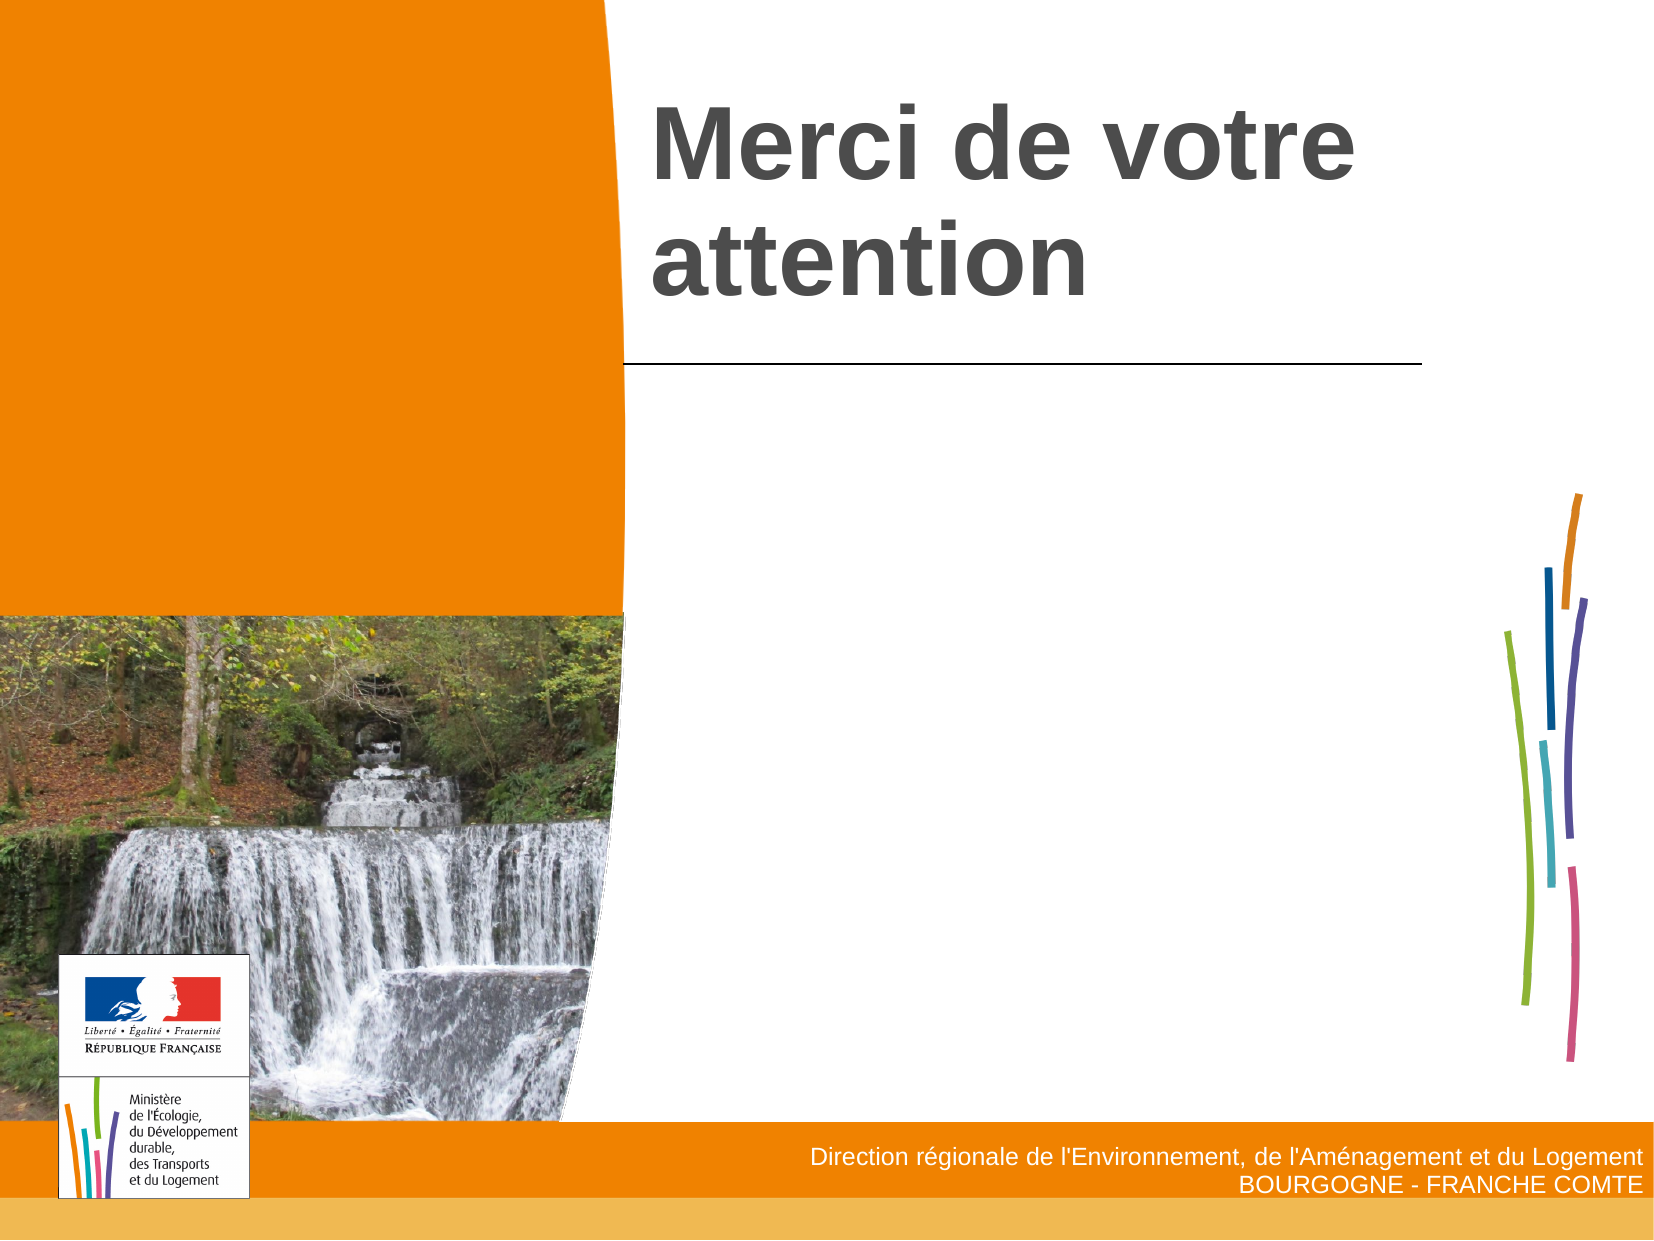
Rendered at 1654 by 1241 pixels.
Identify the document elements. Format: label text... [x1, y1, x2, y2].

title Merci de votre attention [650, 49, 1607, 354]
picture [0, 0, 1654, 1240]
